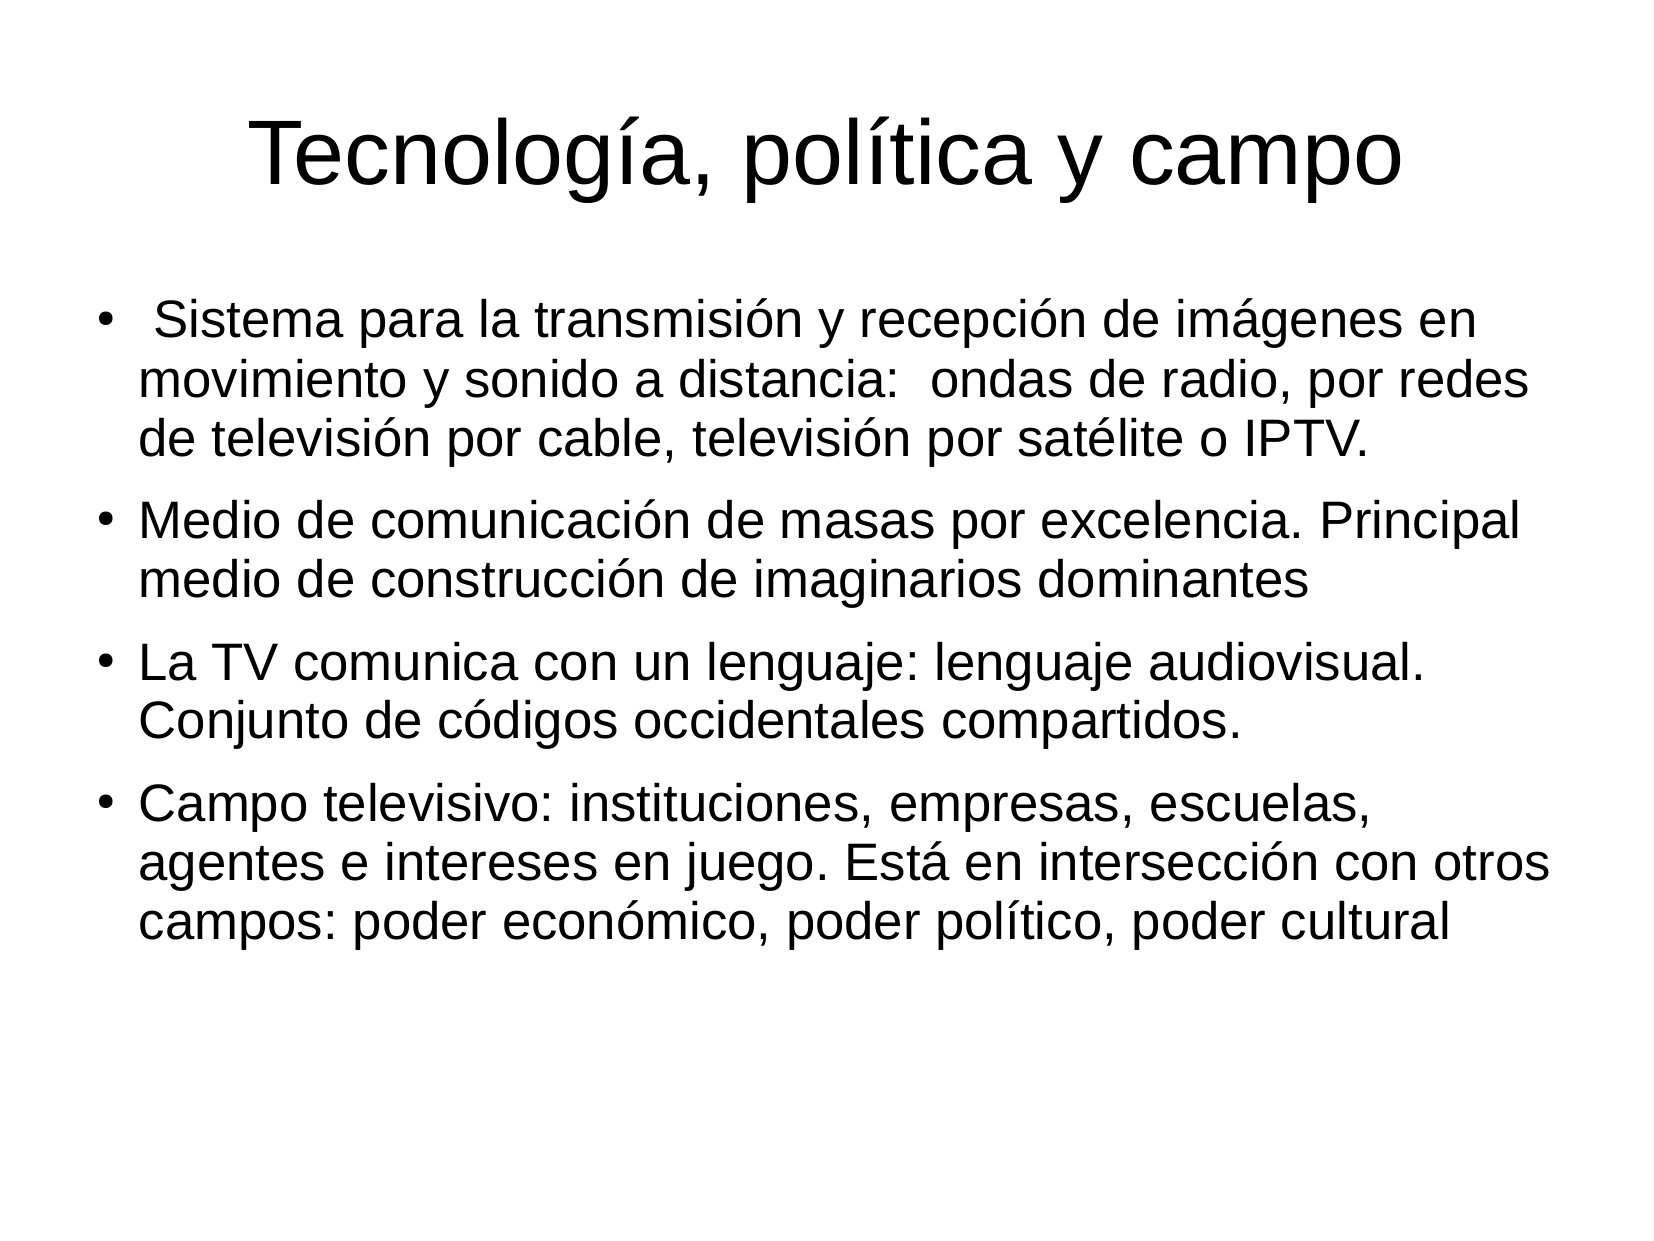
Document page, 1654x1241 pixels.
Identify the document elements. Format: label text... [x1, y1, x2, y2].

list Sistema para la transmisión y recepción de imágenes en movimiento y sonido a distancia: ondas de radio, por redes de televisión por cable, televisión por satélite o IPTV. Medio de comunicación de masas por excelencia. Principal medio de construcción de imaginarios dominantes La TV comunica con un lenguaje: lenguaje audiovisual. Conjunto de códigos occidentales compartidos. Campo televisivo: instituciones, empresas, escuelas, agentes e intereses en juego. Está en intersección con otros campos: poder económico, poder político, poder cultural [82, 290, 1571, 1010]
title Tecnología, política y campo [82, 49, 1571, 257]
